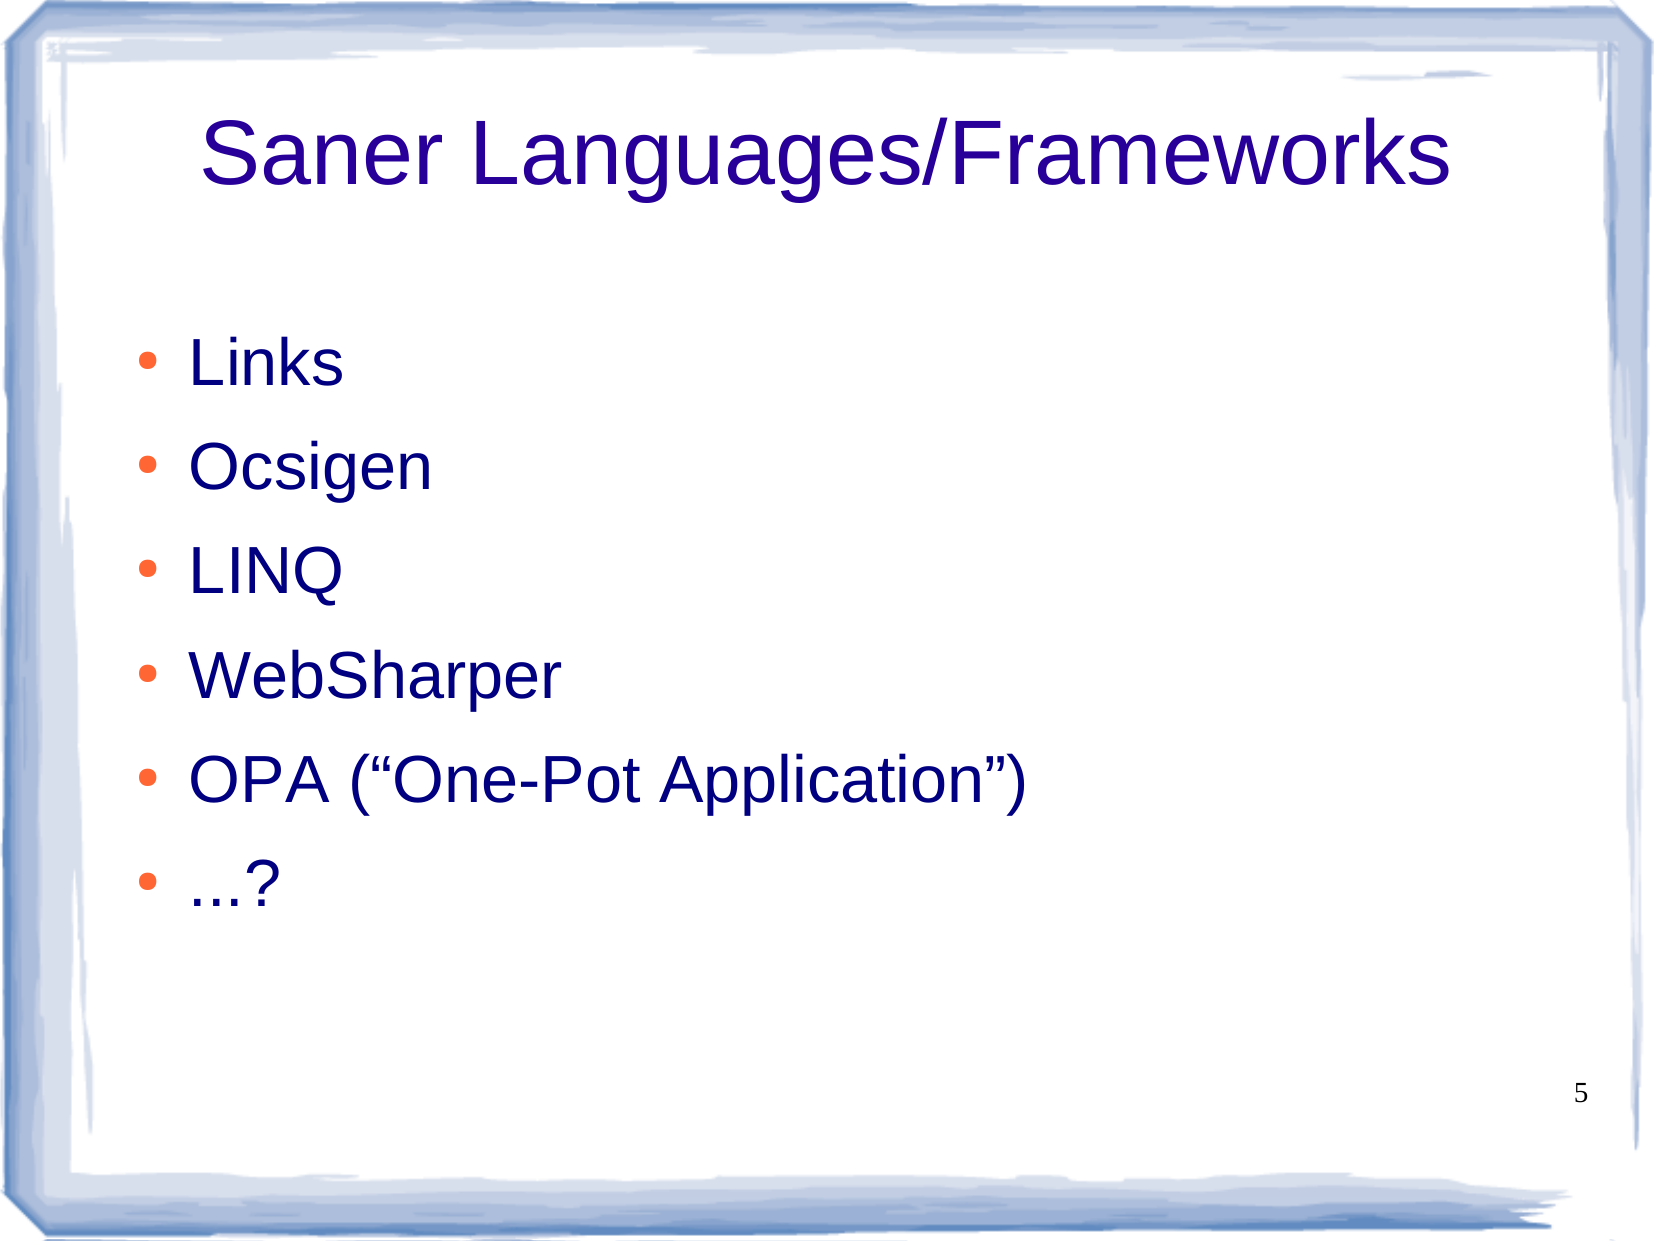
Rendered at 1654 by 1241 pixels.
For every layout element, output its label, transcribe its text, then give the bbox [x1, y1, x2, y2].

list Links Ocsigen LINQ WebSharper OPA (“One-Pot Application”) ...? [118, 324, 1571, 1129]
title Saner Languages/Frameworks [82, 49, 1571, 257]
picture [0, 0, 1654, 1241]
